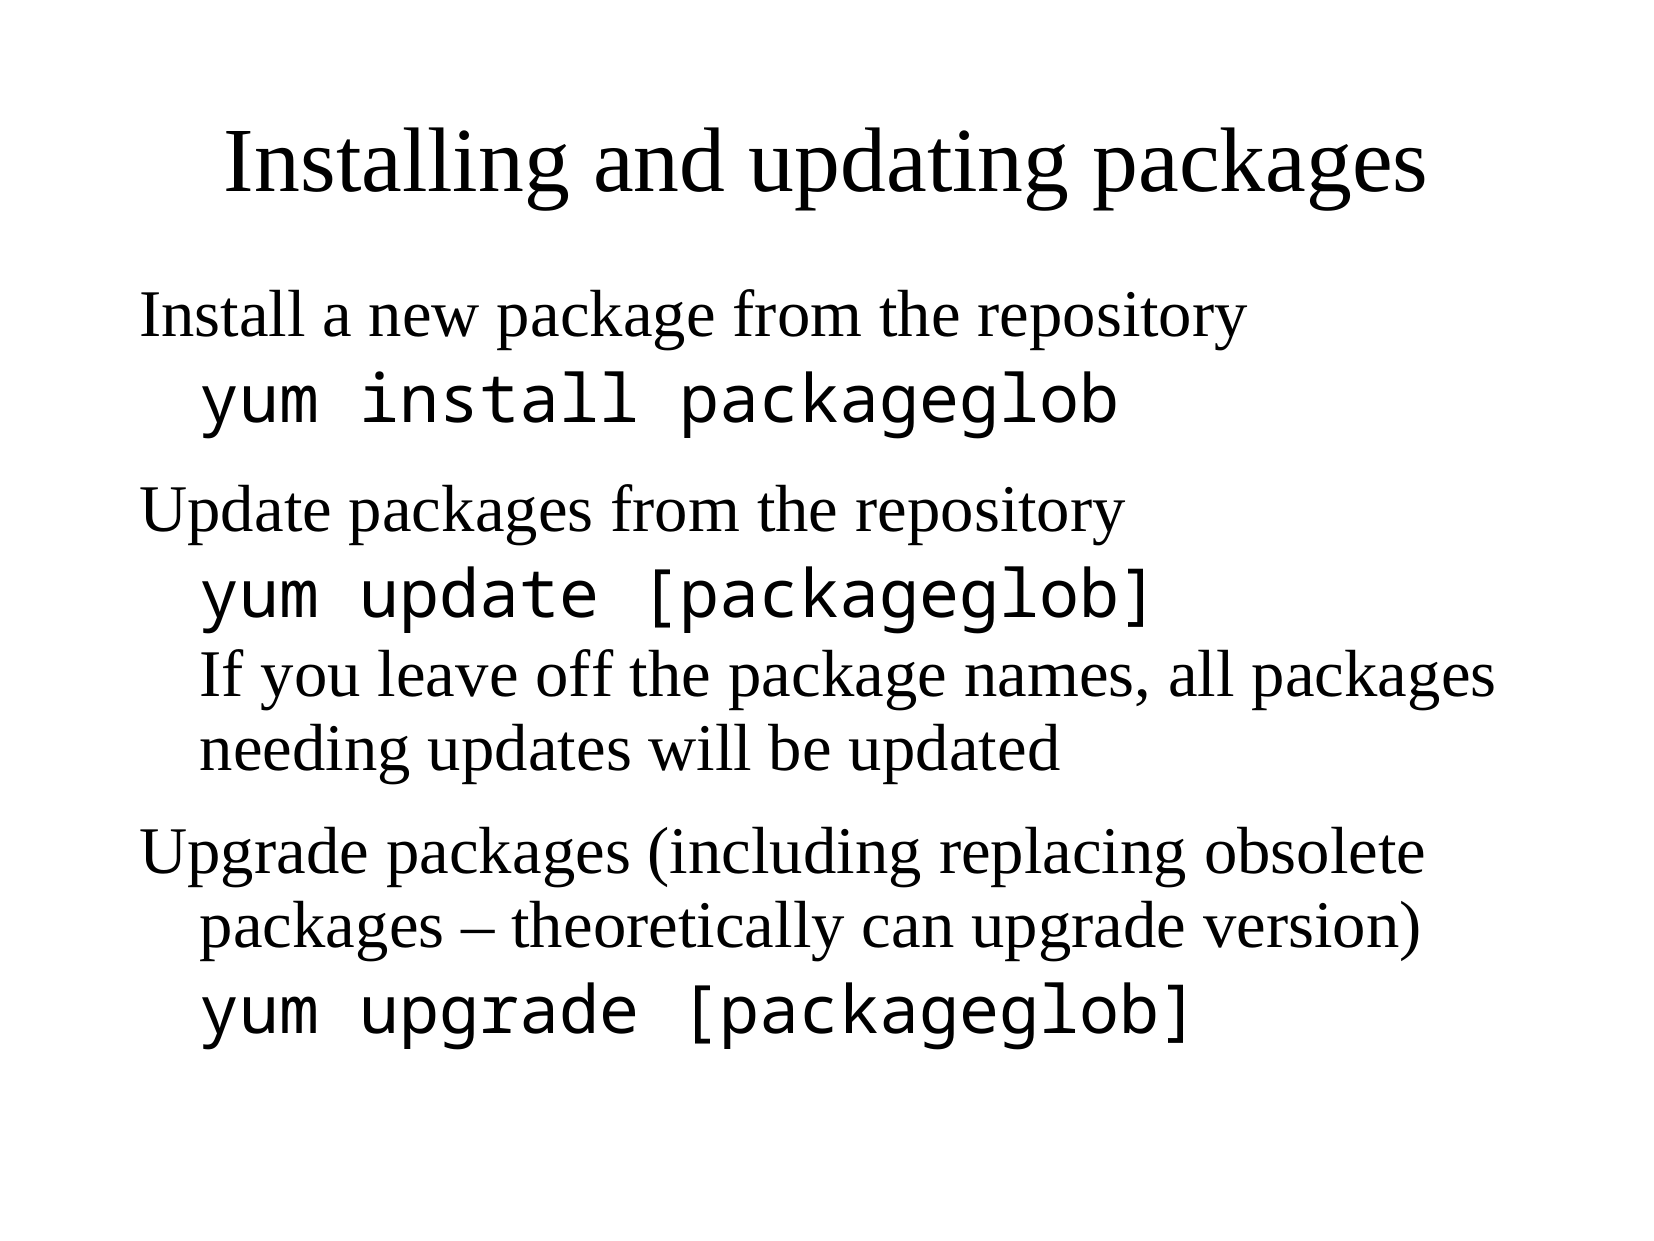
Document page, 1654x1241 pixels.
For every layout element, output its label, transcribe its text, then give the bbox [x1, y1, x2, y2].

title Installing and updating packages [121, 56, 1534, 264]
list Install a new package from the repository yum install packageglob Update packages from the repository yum update [packageglob] If you leave off the package names, all packages needing updates will be updated Upgrade packages (including replacing obsolete packages – theoretically can upgrade version) yum upgrade [packageglob] [121, 277, 1534, 1119]
